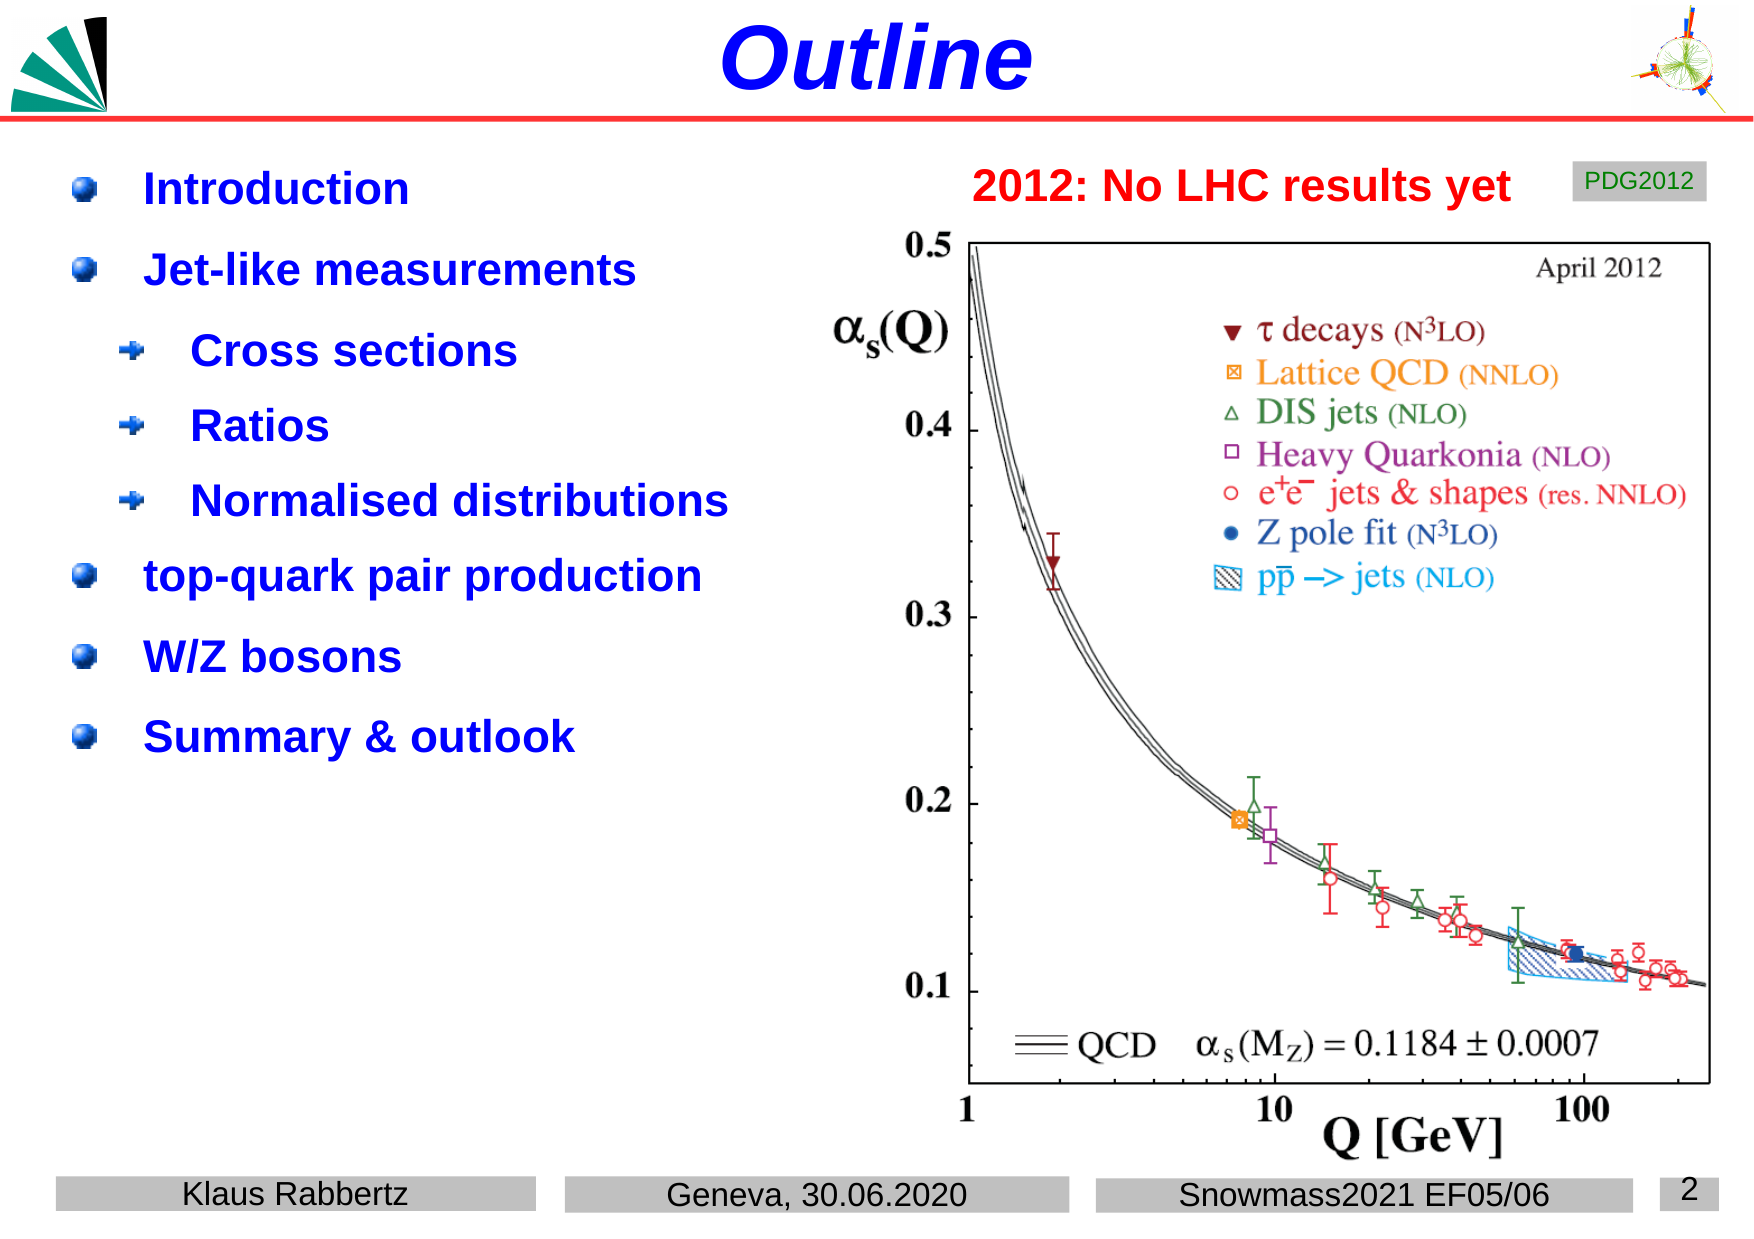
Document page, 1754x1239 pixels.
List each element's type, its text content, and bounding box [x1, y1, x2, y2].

text_box PDG2012 [1572, 161, 1707, 202]
picture [11, 17, 107, 113]
text_box 2012: No LHC results yet [960, 153, 1524, 217]
picture [1631, 5, 1739, 113]
list Introduction Jet-like measurements Cross sections Ratios Normalised distributions top-quark pair production W/Z bosons Summary & outlook [60, 163, 823, 1146]
title Outline [124, 0, 1630, 116]
picture [827, 224, 1722, 1165]
